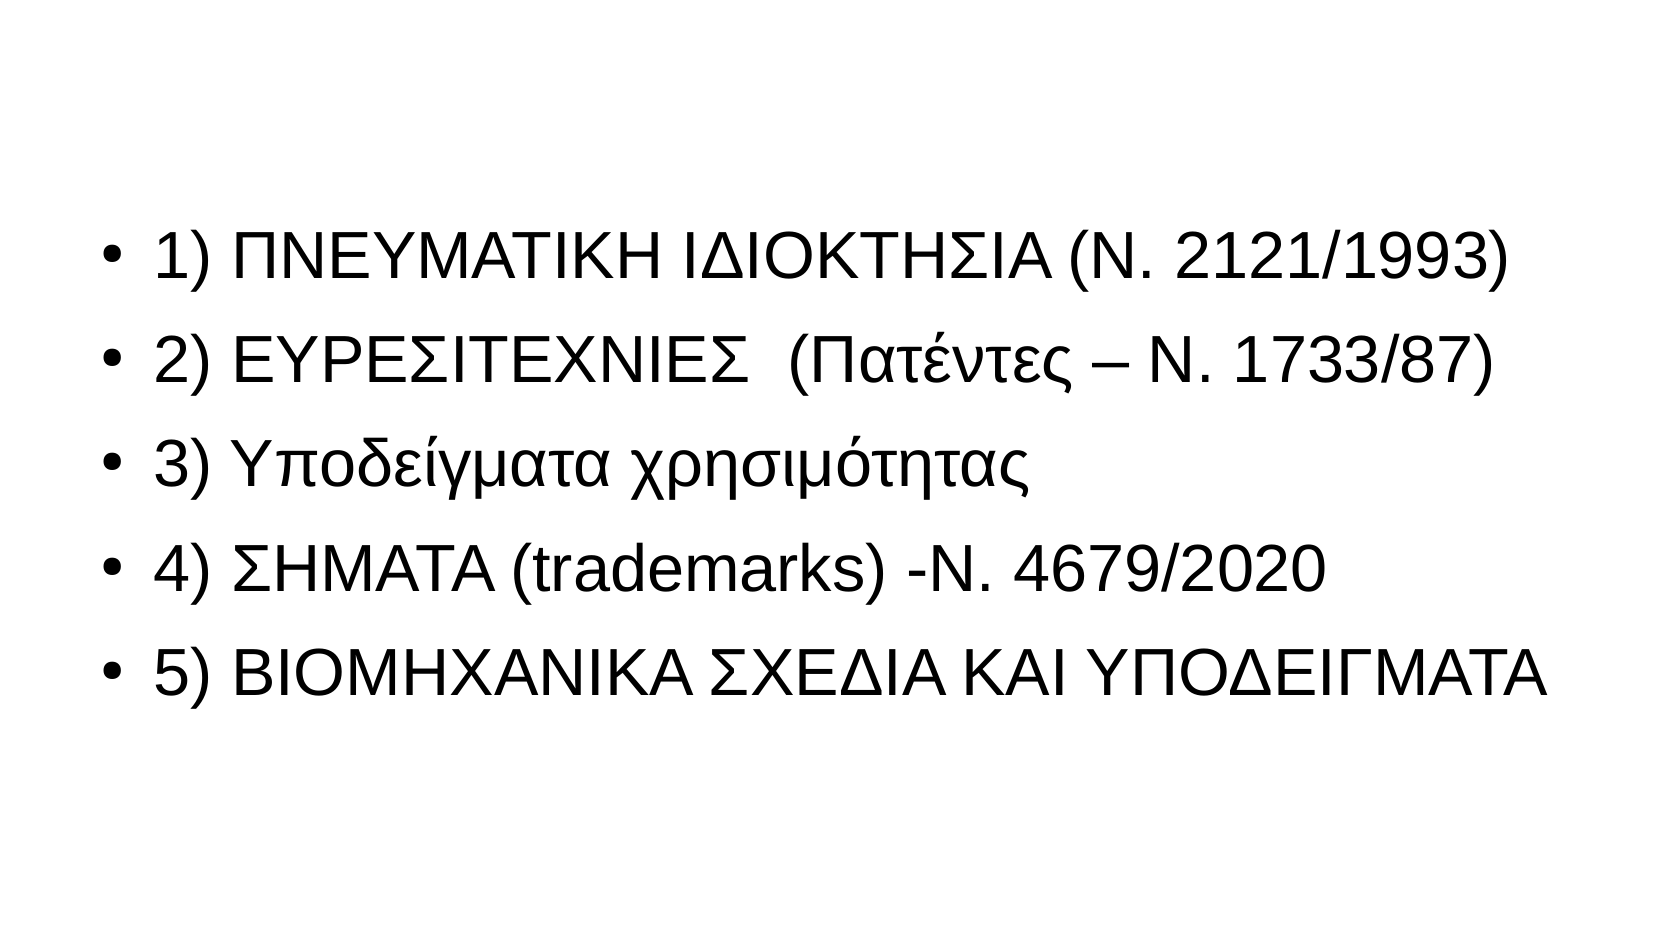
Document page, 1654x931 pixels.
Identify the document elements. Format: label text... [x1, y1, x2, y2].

list 1) ΠΝΕΥΜΑΤΙΚΗ ΙΔΙΟΚΤΗΣΙΑ (Ν. 2121/1993) 2) ΕΥΡΕΣΙΤΕΧΝΙΕΣ (Πατέντες – Ν. 1733/87) 3) Υποδείγματα χρησιμότητας 4) ΣΗΜΑΤΑ (trademarks) -Ν. 4679/2020 5) ΒΙΟΜΗΧΑΝΙΚΑ ΣΧΕΔΙΑ ΚΑΙ ΥΠΟΔΕΙΓΜΑΤΑ [82, 217, 1571, 758]
